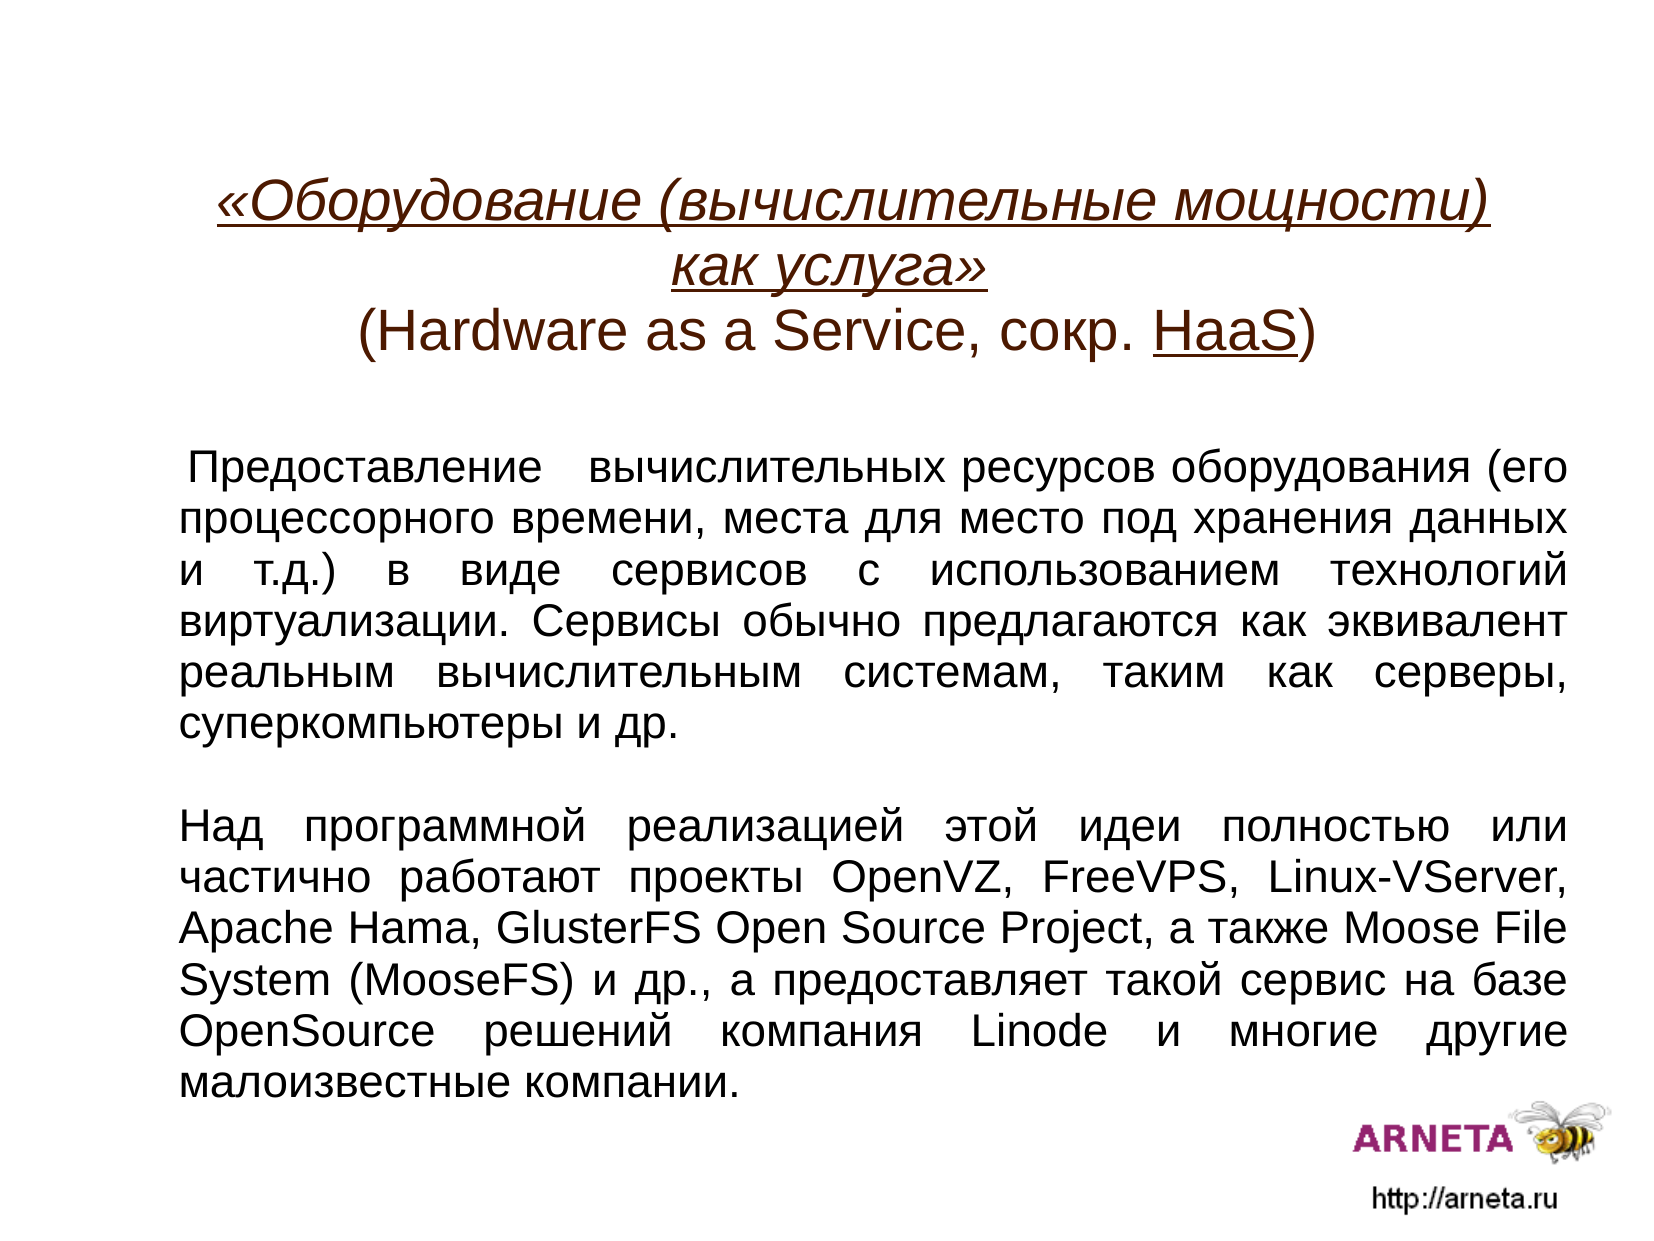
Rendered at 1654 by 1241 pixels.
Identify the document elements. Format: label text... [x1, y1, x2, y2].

title «Оборудование (вычислительные мощности) как услуга» (Hardware as a Service, сокр. HaaS) [123, 147, 1536, 384]
subtitle Предоставление вычислительных ресурсов оборудования (его процессорного времени, места для место под хранения данных и т.д.) в виде сервисов с использованием технологий виртуализации. Сервисы обычно предлагаются как эквивалент реальным вычислительным системам, таким как серверы, суперкомпьютеры и др. Над программной реализацией этой идеи полностью или частично работают проекты OpenVZ, FreeVPS, Linux-VServer, Apache Hama, GlusterFS Open Source Project, а также Moose File System (MooseFS) и др., а предоставляет такой сервис на базе OpenSource решений компания Linode и многие другие малоизвестные компании. [178, 364, 1570, 1184]
picture [1328, 1092, 1640, 1223]
